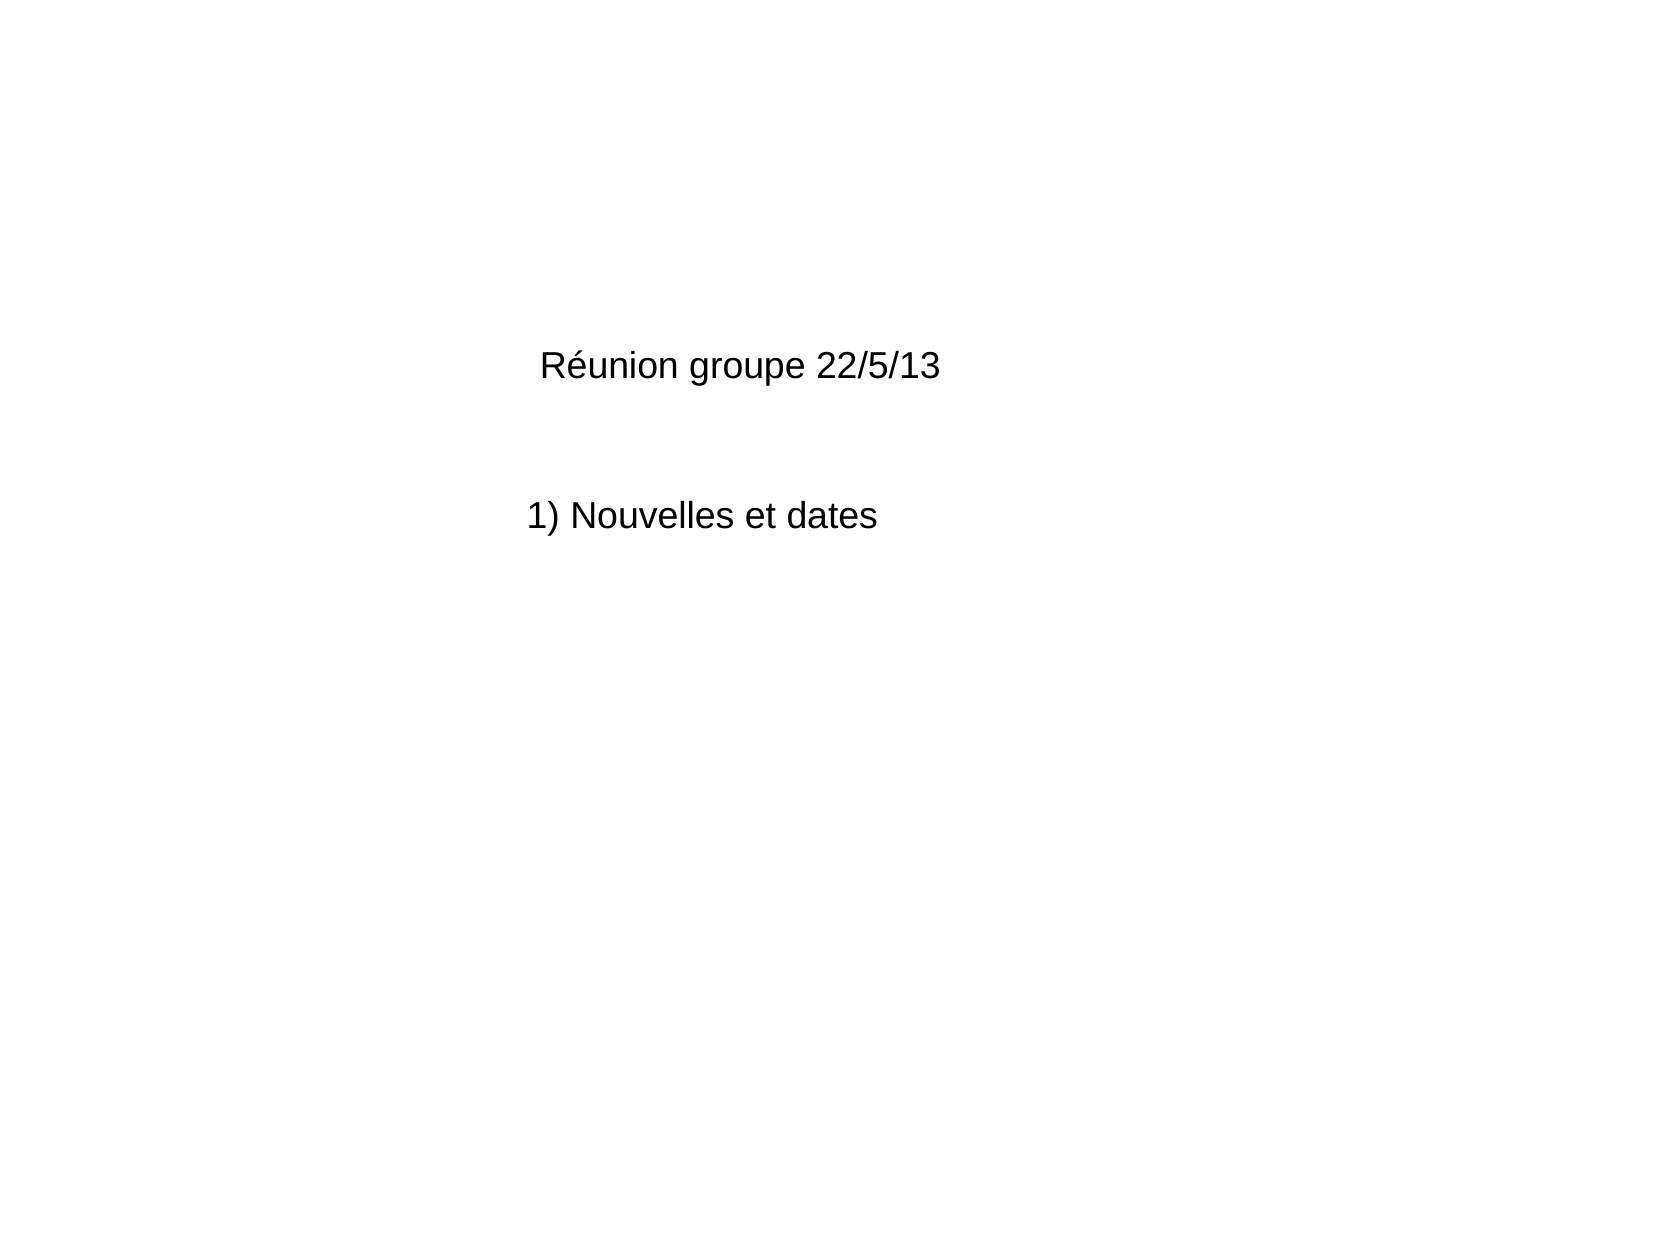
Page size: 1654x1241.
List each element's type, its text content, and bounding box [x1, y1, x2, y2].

text_box Réunion groupe 22/5/13 [525, 337, 958, 395]
text_box 1) Nouvelles et dates [511, 487, 894, 587]
